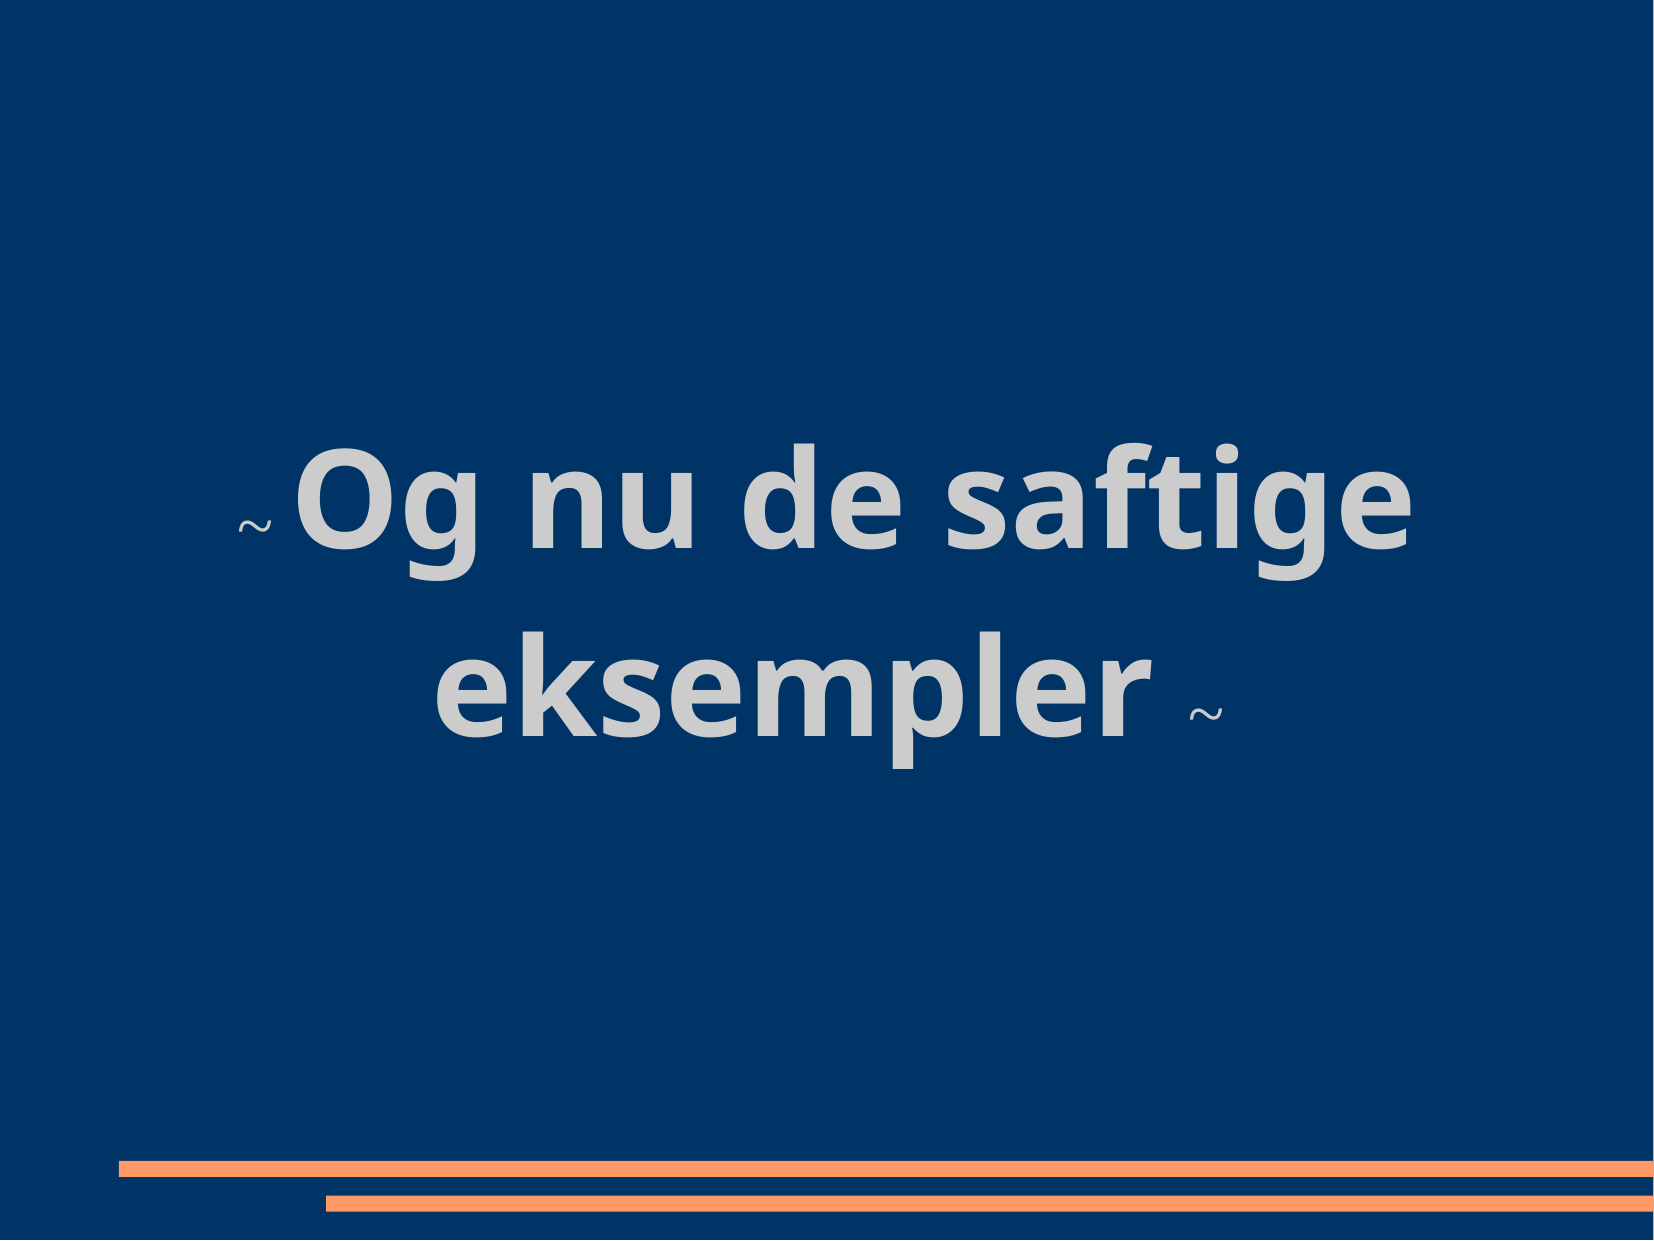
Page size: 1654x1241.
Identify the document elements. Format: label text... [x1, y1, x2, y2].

subtitle ~ Og nu de saftige eksempler ~ [121, 46, 1534, 1132]
